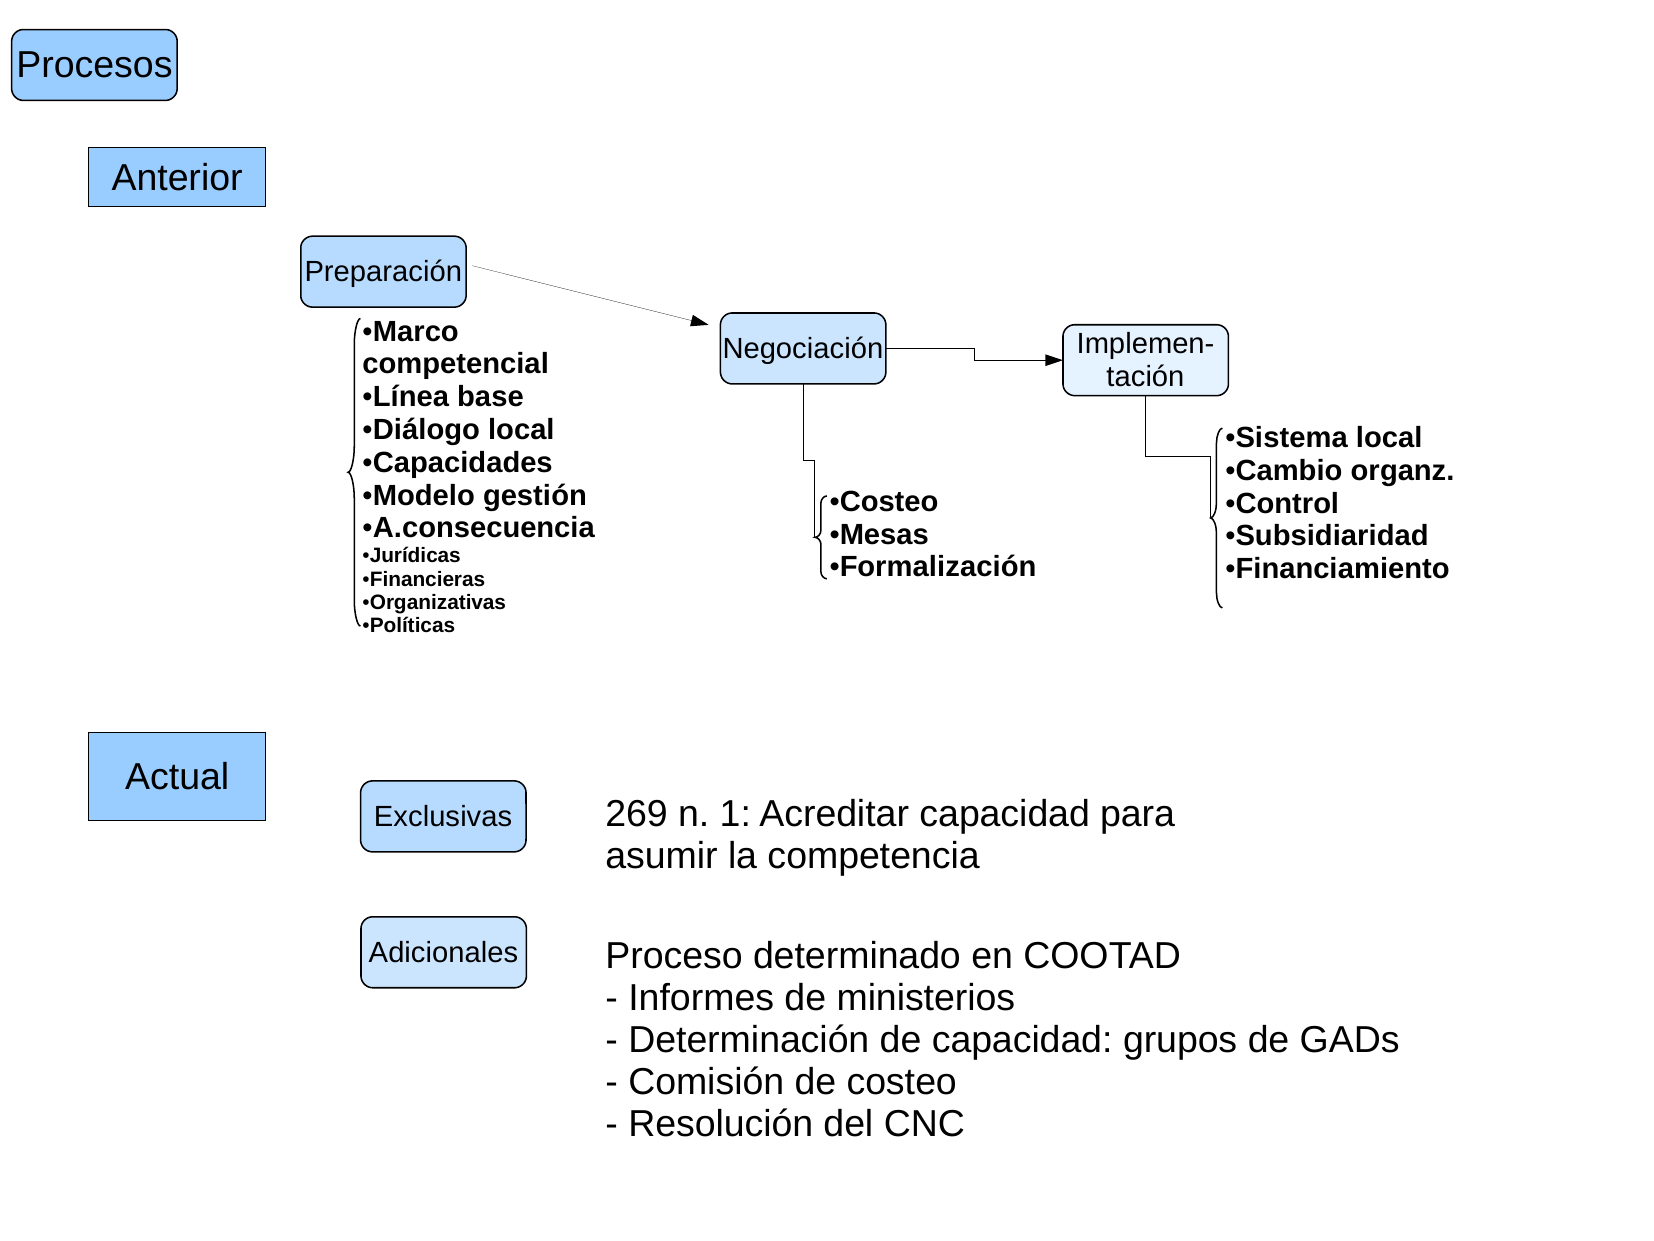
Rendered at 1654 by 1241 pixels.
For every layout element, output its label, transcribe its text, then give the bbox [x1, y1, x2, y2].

text_box Procesos [11, 29, 178, 101]
text_box Sistema local Cambio organz. Control Subsidiaridad Financiamiento [1210, 413, 1471, 593]
text_box Implemen- tación [1062, 324, 1229, 396]
text_box Proceso determinado en COOTAD - Informes de ministerios - Determinación de capacidad: grupos de GADs - Comisión de costeo - Resolución del CNC [590, 926, 1415, 1152]
text_box Marco competencial Línea base Diálogo local Capacidades Modelo gestión A.consecuencia Jurídicas Financieras Organizativas Políticas [347, 307, 621, 646]
text_box Negociación [720, 312, 886, 384]
text_box Costeo Mesas Formalización [814, 477, 1063, 592]
text_box 269 n. 1: Acreditar capacidad para asumir la competencia [590, 785, 1201, 885]
text_box Anterior [89, 148, 266, 207]
text_box Preparación [300, 236, 467, 308]
text_box Actual [89, 732, 266, 821]
text_box Adicionales [361, 916, 527, 988]
text_box Exclusivas [360, 780, 527, 852]
